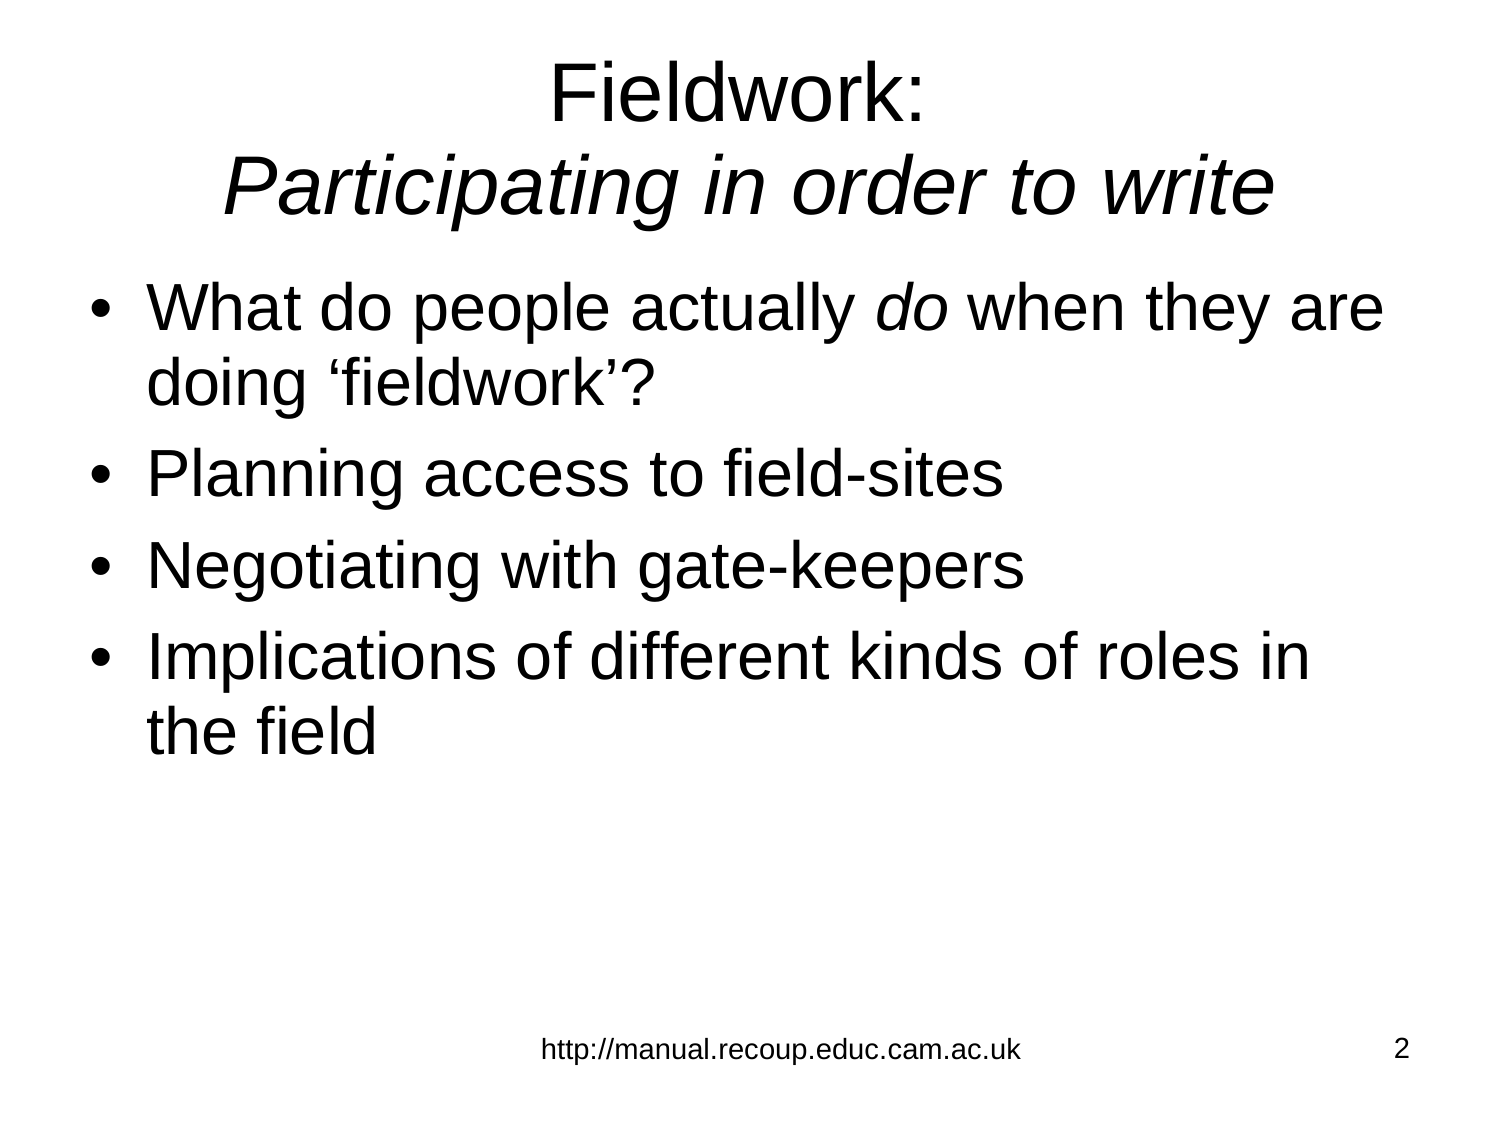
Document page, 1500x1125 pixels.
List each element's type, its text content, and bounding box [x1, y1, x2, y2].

title Fieldwork: Participating in order to write [84, 31, 1416, 247]
list What do people actually do when they are doing ‘fieldwork’? Planning access to field-sites Negotiating with gate-keepers Implications of different kinds of roles in the field [75, 262, 1426, 1006]
